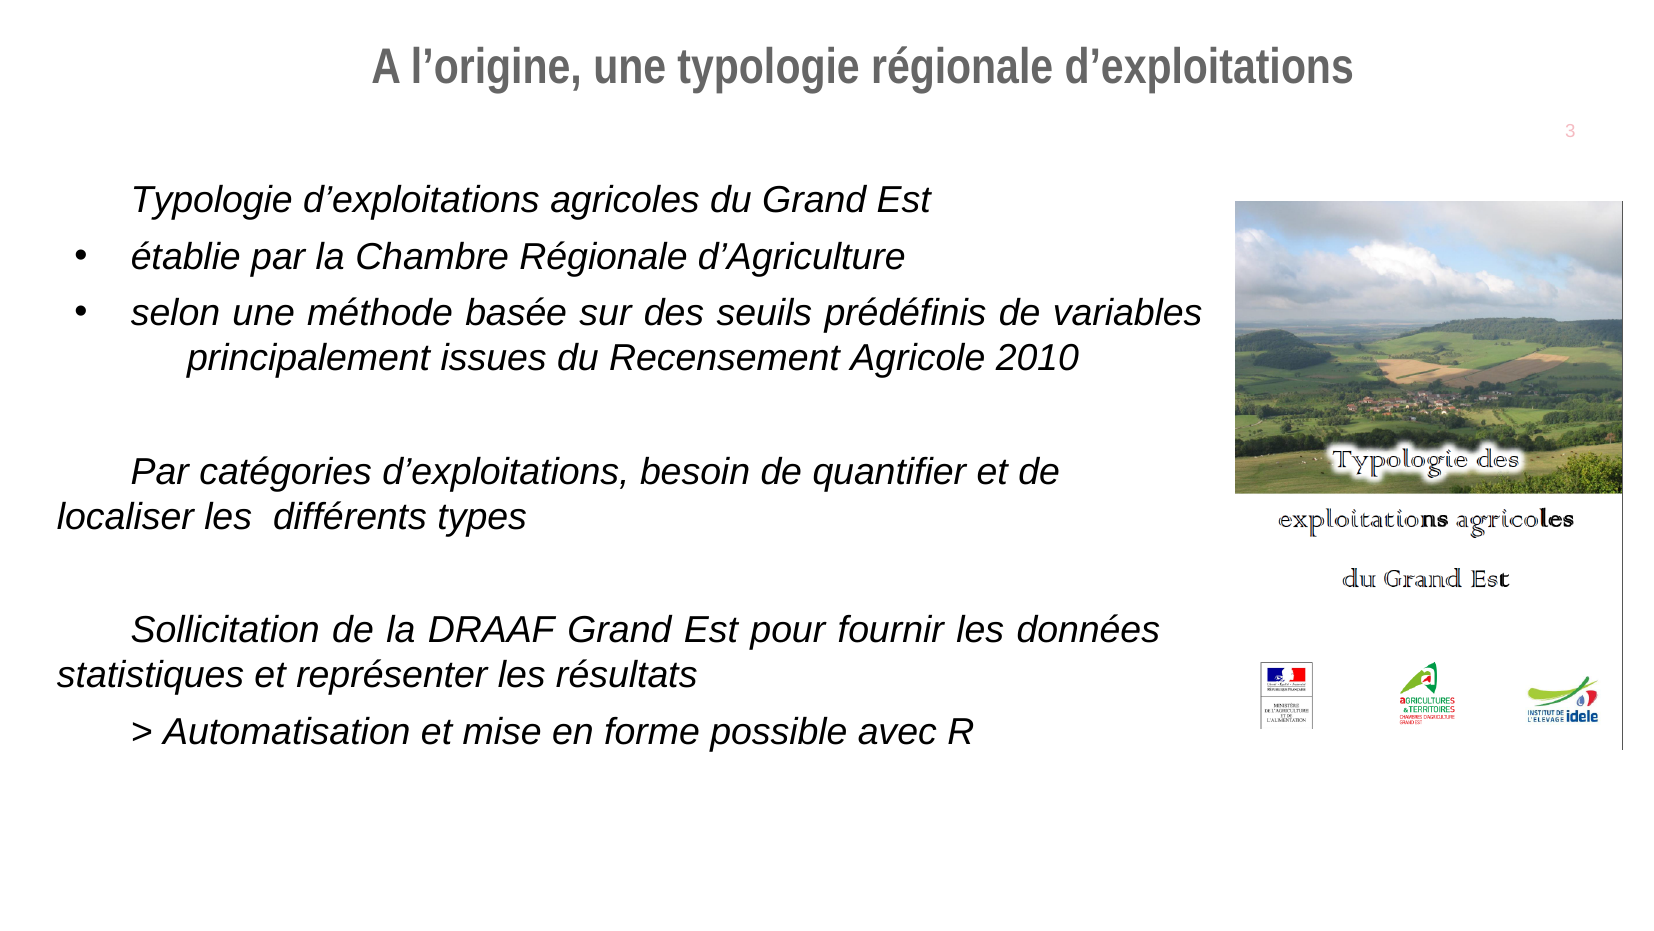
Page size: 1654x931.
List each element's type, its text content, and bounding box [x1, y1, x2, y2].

picture [1235, 201, 1623, 750]
text_box [1564, 118, 1654, 142]
text_box Typologie d’exploitations agricoles du Grand Est établie par la Chambre Régionale d’Agriculture selon une méthode basée sur des seuils prédéfinis de variables principalement issues du Recensement Agricole 2010 Par catégories d’exploitations, besoin de quantifier et de localiser les différents types Sollicitation de la DRAAF Grand Est pour fournir les données statistiques et représenter les résultats > Automatisation et mise en forme possible avec R [39, 118, 1203, 909]
title A l’origine, une typologie régionale d’exploitations [189, 33, 1549, 94]
